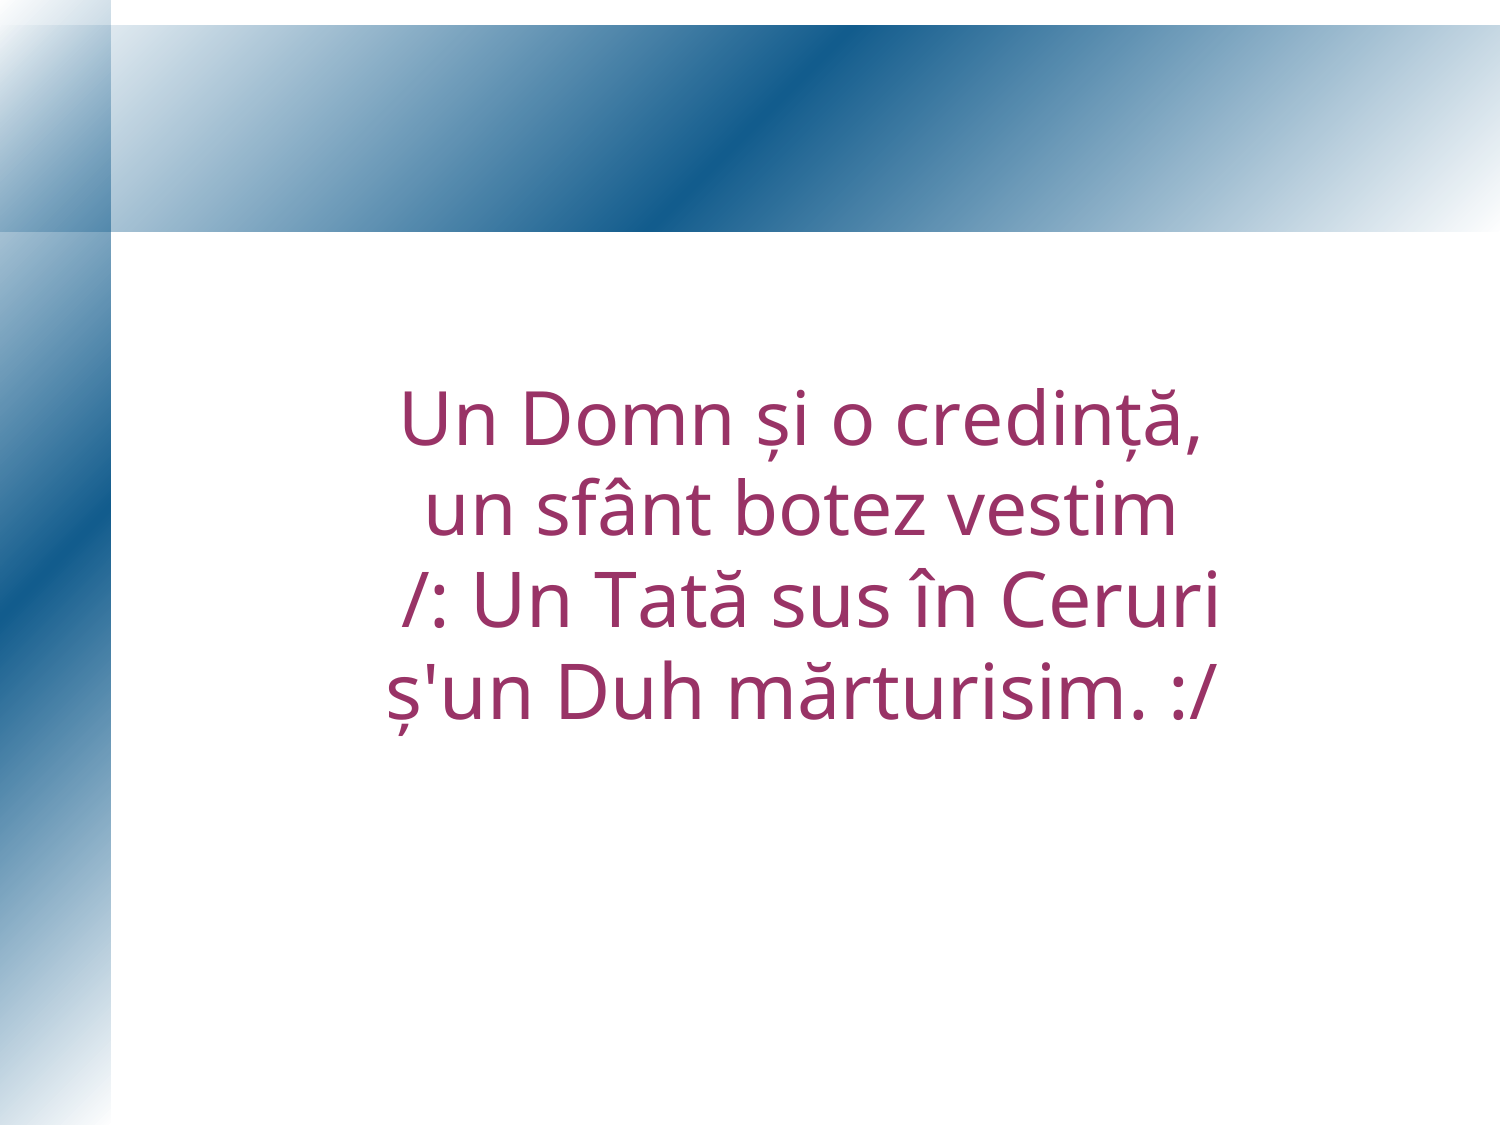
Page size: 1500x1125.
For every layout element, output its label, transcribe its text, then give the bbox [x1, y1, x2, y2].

text_box Un Domn şi o credinţă, un sfânt botez vestim /: Un Tată sus în Ceruri ş'un Duh mărturisim. :/ [80, 362, 1500, 888]
